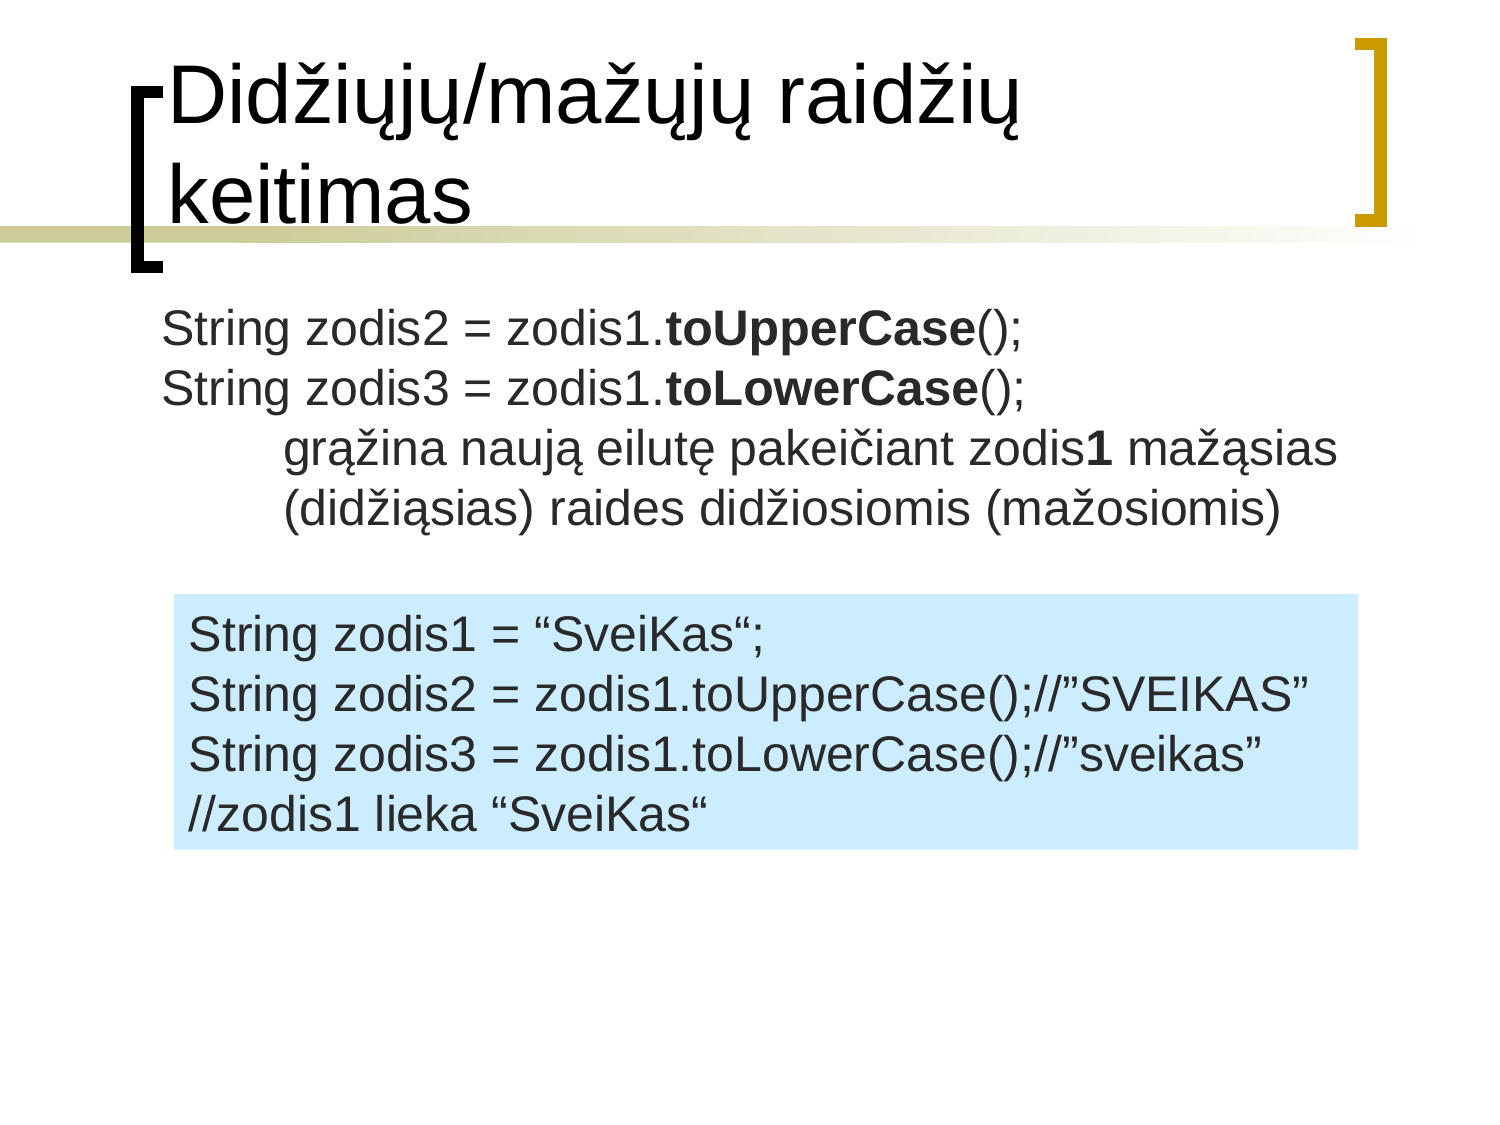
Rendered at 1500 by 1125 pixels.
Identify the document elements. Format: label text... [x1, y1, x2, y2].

list String zodis2 = zodis1.toUpperCase(); String zodis3 = zodis1.toLowerCase(); grąžina naują eilutę pakeičiant zodis1 mažąsias (didžiąsias) raides didžiosiomis (mažosiomis) [146, 287, 1361, 1051]
text_box String zodis1 = “SveiKas“; String zodis2 = zodis1.toUpperCase();//”SVEIKAS” String zodis3 = zodis1.toLowerCase();//”sveikas” //zodis1 lieka “SveiKas“ [174, 594, 1359, 850]
title Didžiųjų/mažųjų raidžių keitimas [152, 15, 1328, 248]
